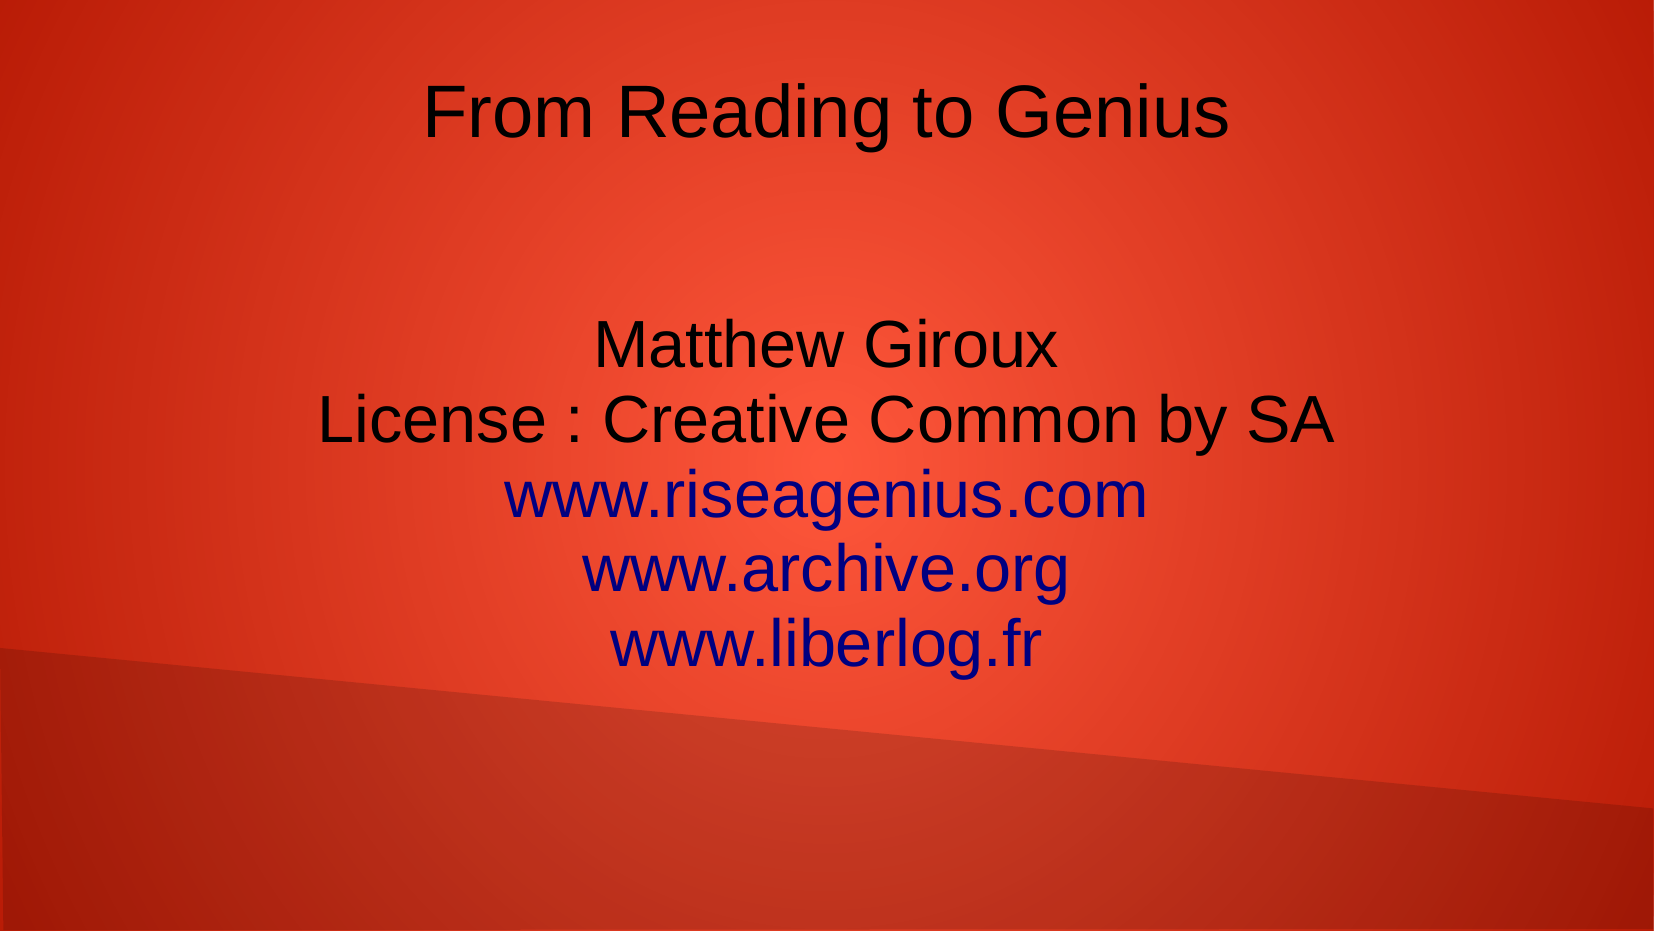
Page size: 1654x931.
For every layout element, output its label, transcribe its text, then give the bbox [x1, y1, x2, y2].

subtitle Matthew Giroux License : Creative Common by SA www.riseagenius.com www.archive.org www.liberlog.fr [82, 224, 1571, 764]
title From Reading to Genius [82, 35, 1571, 189]
